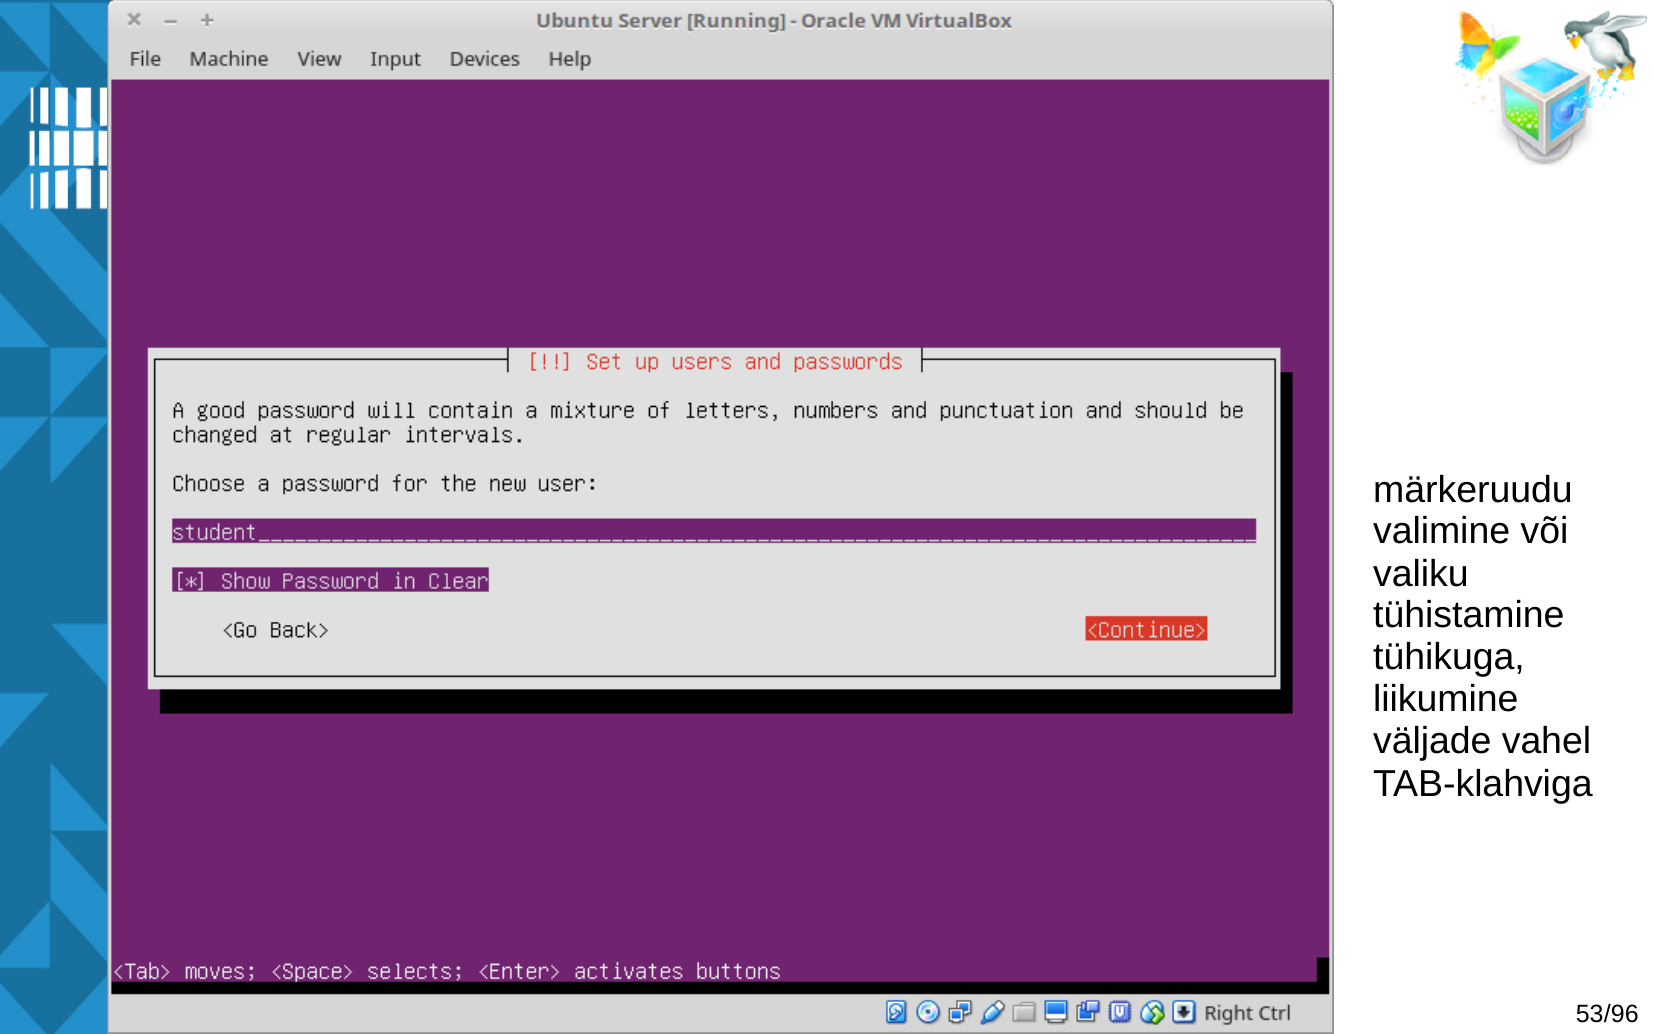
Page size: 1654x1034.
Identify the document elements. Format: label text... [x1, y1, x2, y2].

text_box märkeruudu valimine või valiku tühistamine tühikuga, liikumine väljade vahel TAB-klahviga [1358, 460, 1630, 812]
picture [107, 0, 1334, 1034]
picture [1452, 7, 1653, 166]
